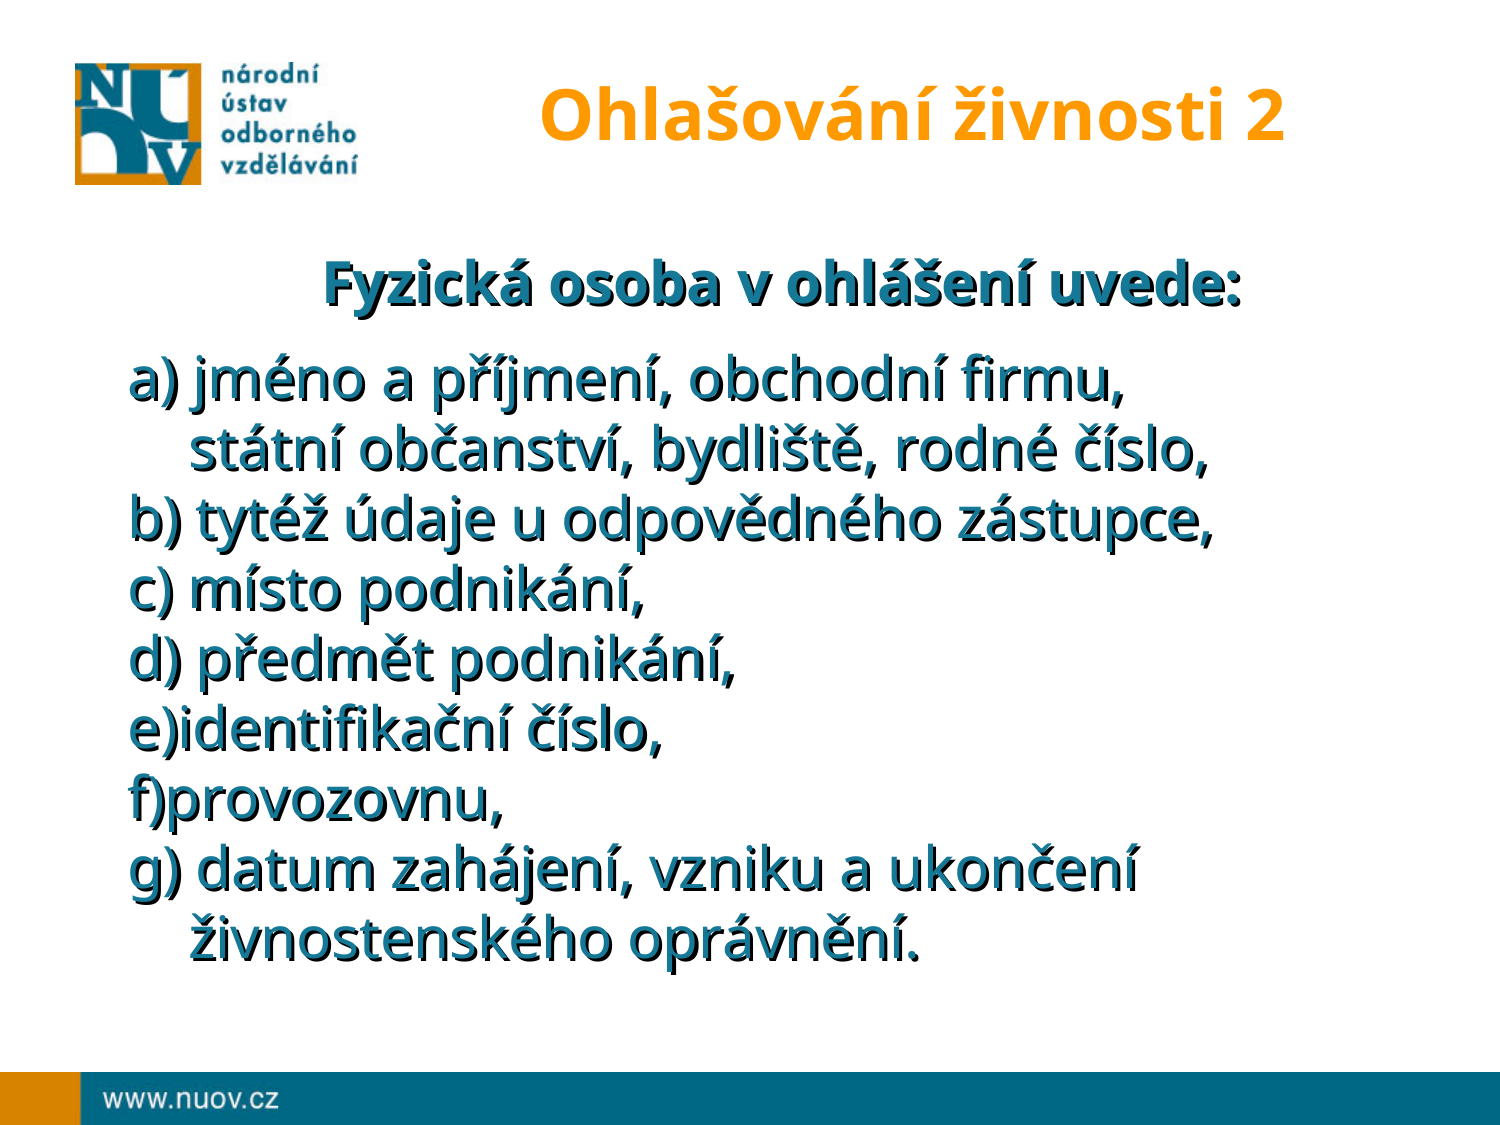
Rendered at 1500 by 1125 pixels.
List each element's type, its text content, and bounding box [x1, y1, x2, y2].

title Ohlašování živnosti 2 [399, 37, 1425, 188]
text_box [75, 62, 358, 185]
text_box [0, 1072, 1500, 1125]
text_box Fyzická osoba v ohlášení uvede: jméno a příjmení, obchodní firmu, státní občanství, bydliště, rodné číslo, b) tytéž údaje u odpovědného zástupce, c) místo podnikání, d) předmět podnikání, identifikační číslo, provozovnu, g) datum zahájení, vzniku a ukončení živnostenského oprávnění. [112, 237, 1450, 978]
